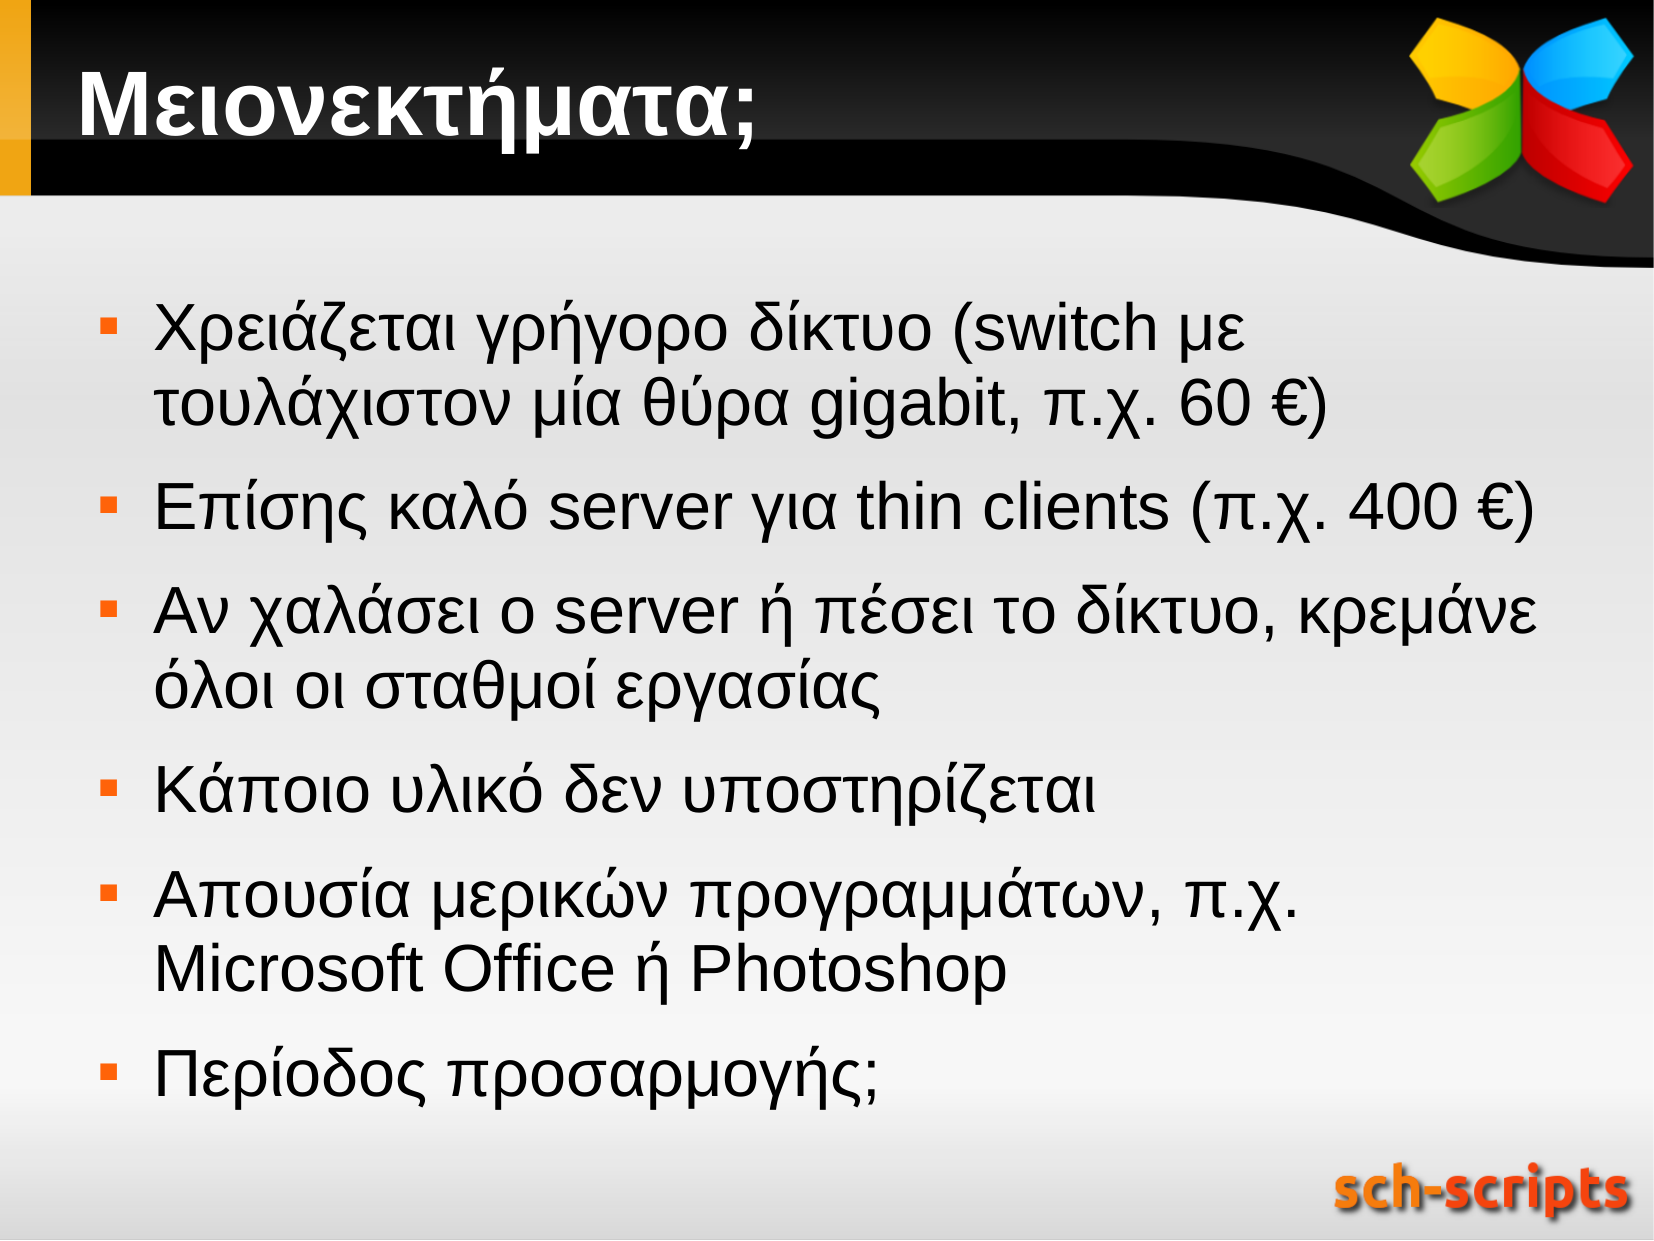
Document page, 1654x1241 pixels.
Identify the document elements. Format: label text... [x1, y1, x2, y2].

title Μειονεκτήματα; [76, 7, 1565, 200]
picture [0, 0, 1654, 1241]
list Χρειάζεται γρήγορο δίκτυο (switch με τουλάχιστον μία θύρα gigabit, π.χ. 60 €) Επίσης καλό server για thin clients (π.χ. 400 €) Αν χαλάσει ο server ή πέσει το δίκτυο, κρεμάνε όλοι οι σταθμοί εργασίας Κάποιο υλικό δεν υποστηρίζεται Απουσία μερικών προγραμμάτων, π.χ. Microsoft Office ή Photoshop Περίοδος προσαρμογής; [82, 290, 1571, 1111]
